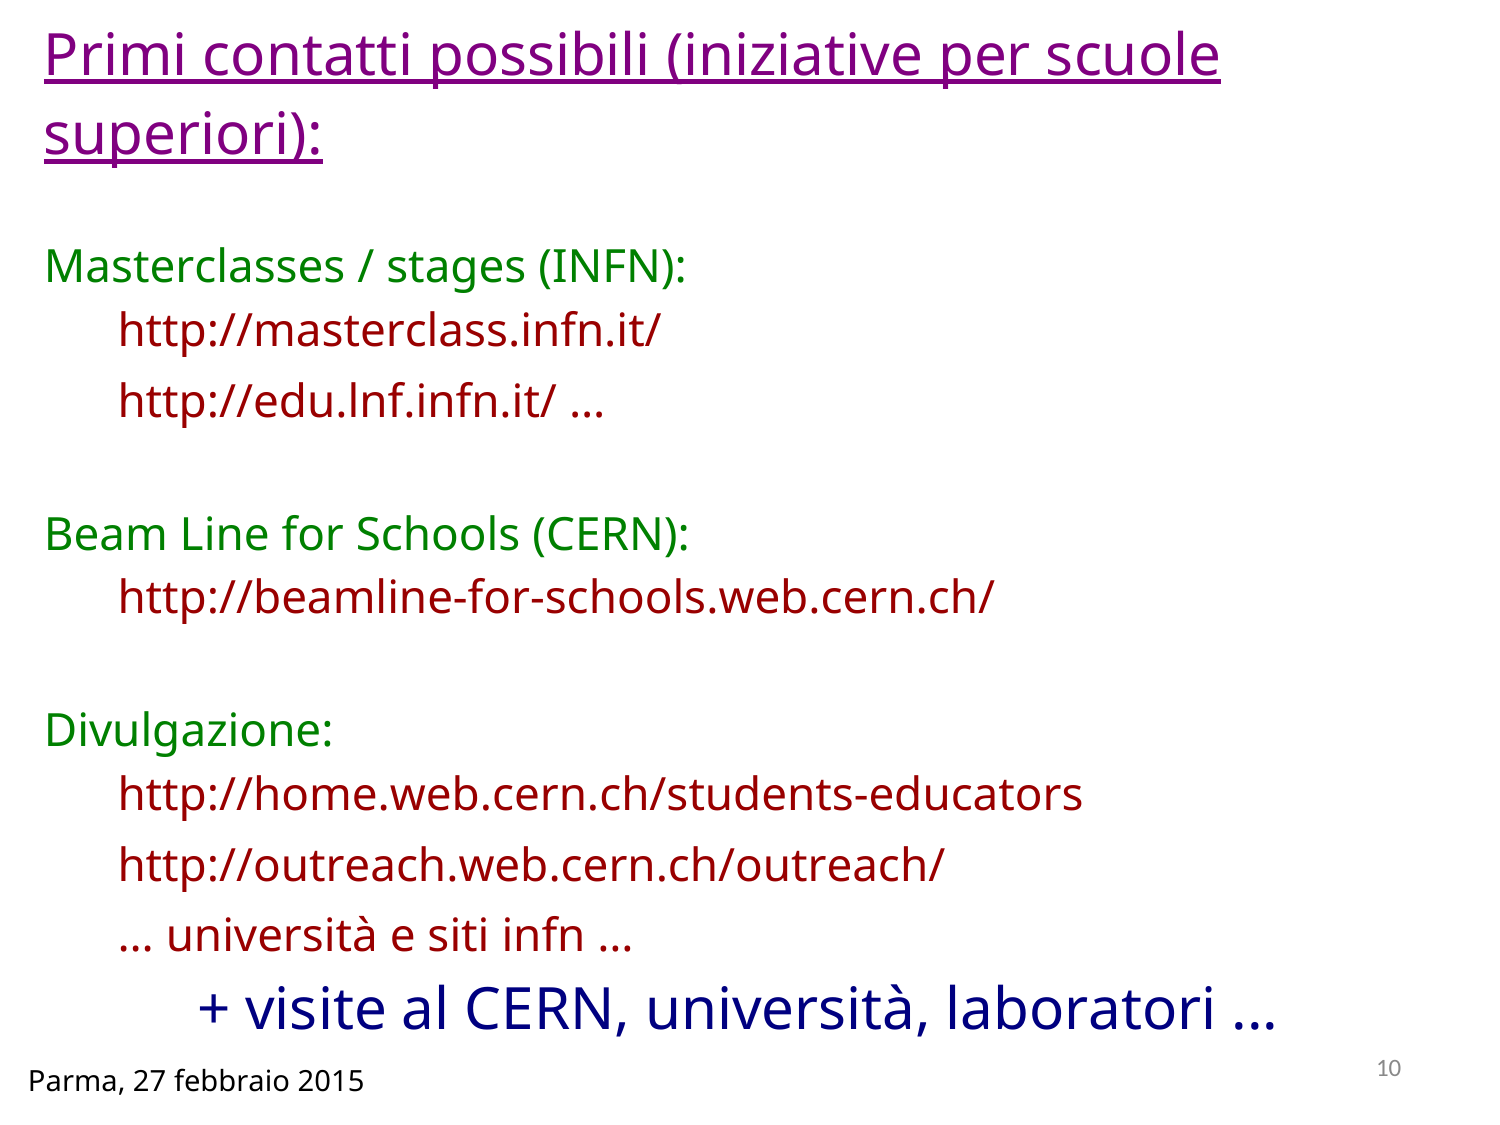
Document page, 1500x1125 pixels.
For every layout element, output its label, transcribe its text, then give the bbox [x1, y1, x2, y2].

text_box Primi contatti possibili (iniziative per scuole superiori): Masterclasses / stages (INFN): http://masterclass.infn.it/ http://edu.lnf.infn.it/ … Beam Line for Schools (CERN): http://beamline-for-schools.web.cern.ch/ Divulgazione: http://home.web.cern.ch/students-educators http://outreach.web.cern.ch/outreach/ … università e siti infn … + visite al CERN, università, laboratori ... [29, 0, 1447, 1048]
text_box <number> [1074, 1048, 1417, 1095]
